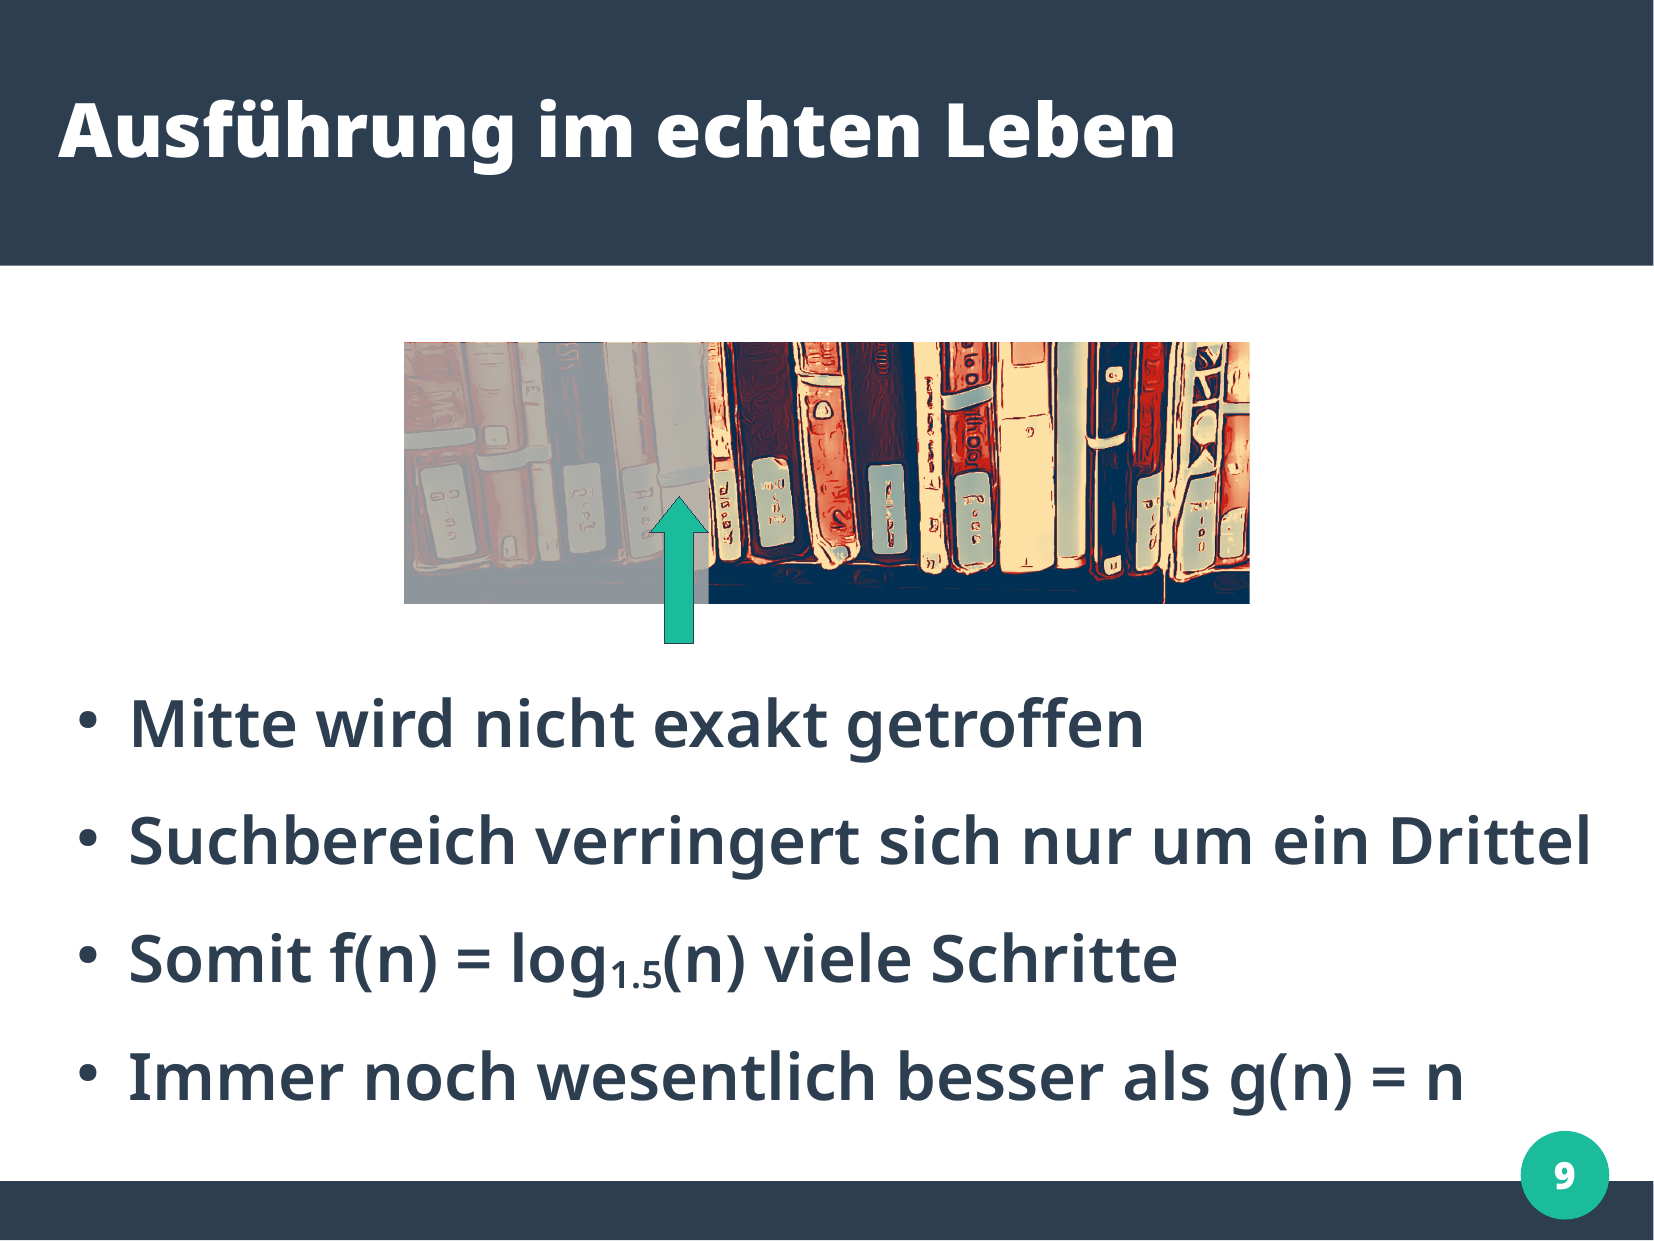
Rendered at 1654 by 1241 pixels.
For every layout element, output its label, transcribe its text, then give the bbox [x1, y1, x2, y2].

title Ausführung im echten Leben [59, 49, 1595, 207]
list Mitte wird nicht exakt getroffen Suchbereich verringert sich nur um ein Drittel Somit f(n) = log1.5(n) viele Schritte Immer noch wesentlich besser als g(n) = n [59, 324, 1595, 1152]
text_box [404, 342, 709, 644]
picture [709, 342, 1250, 604]
